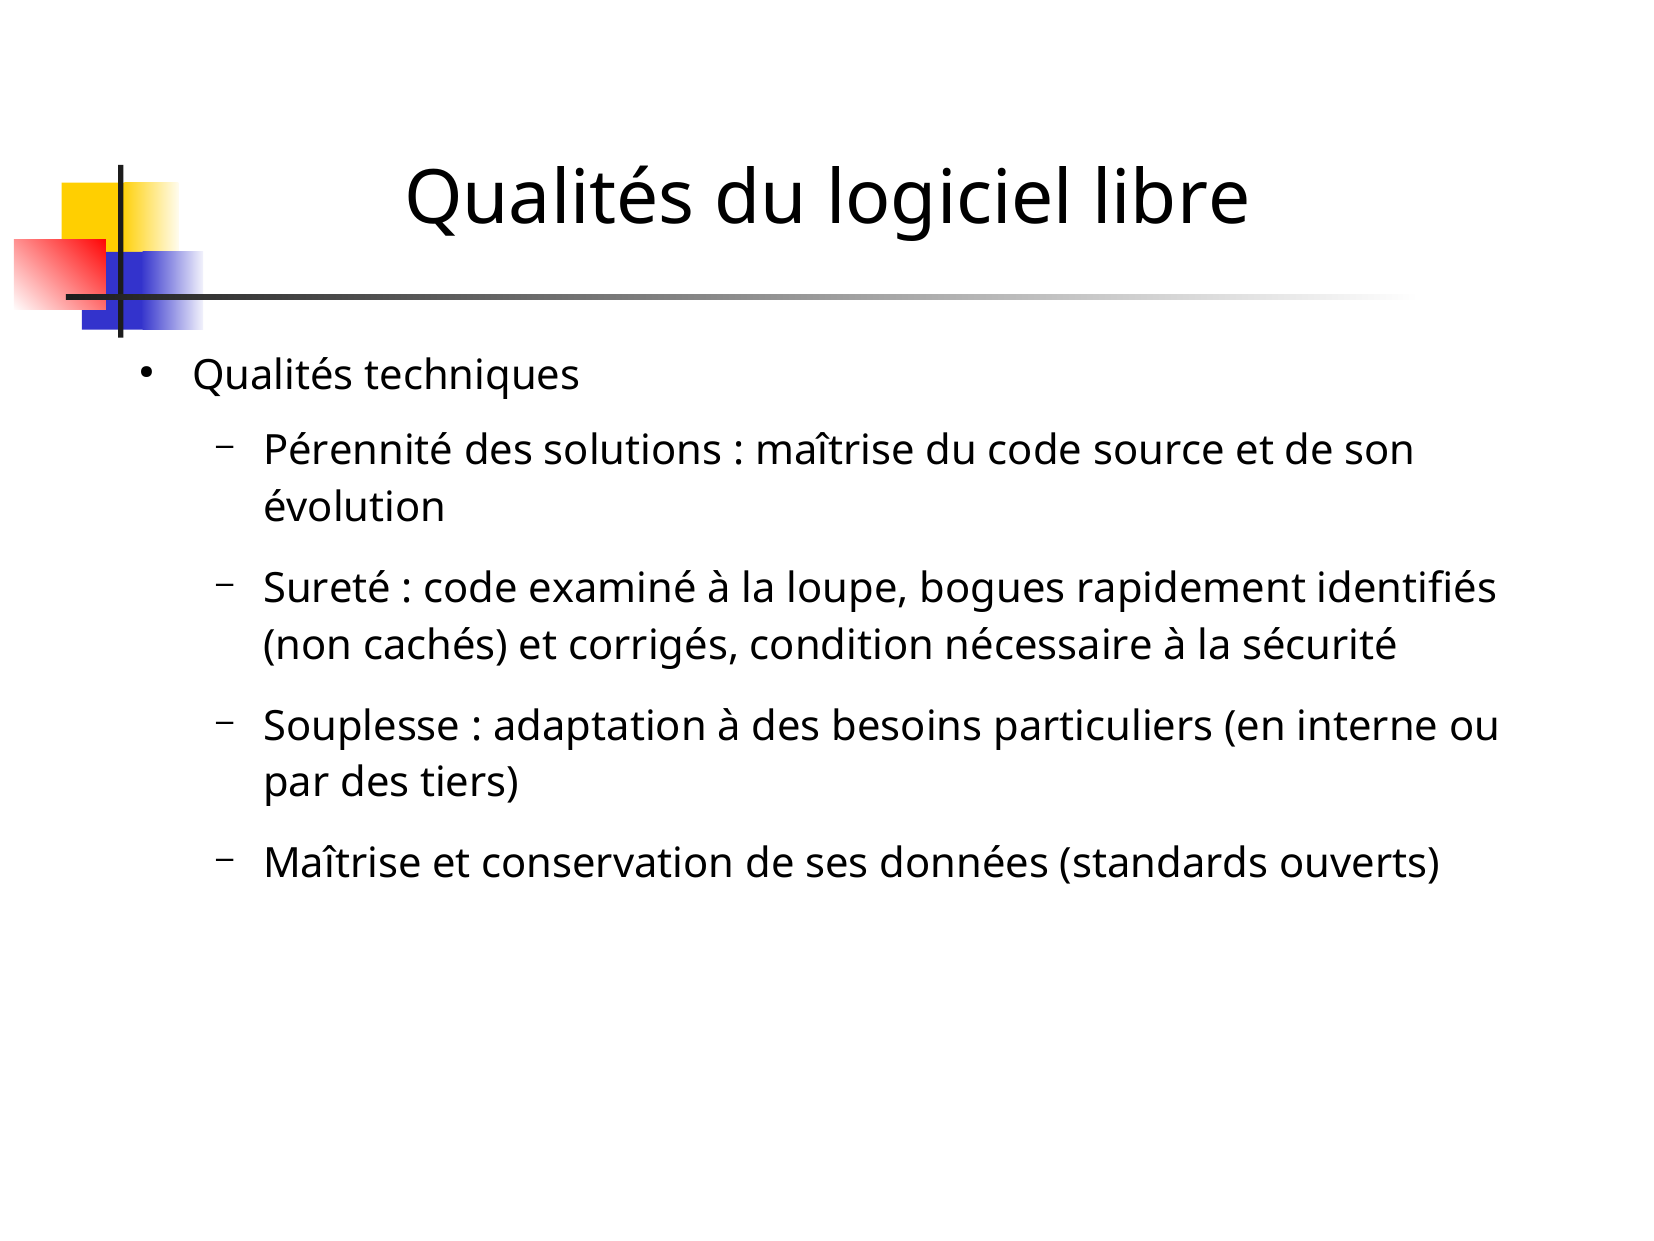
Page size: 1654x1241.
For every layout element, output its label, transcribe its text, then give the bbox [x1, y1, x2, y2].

list Qualités techniques Pérennité des solutions : maîtrise du code source et de son évolution Sureté : code examiné à la loupe, bogues rapidement identifiés (non cachés) et corrigés, condition nécessaire à la sécurité Souplesse : adaptation à des besoins particuliers (en interne ou par des tiers) Maîtrise et conservation de ses données (standards ouverts) [121, 344, 1534, 1127]
title Qualités du logiciel libre [121, 91, 1534, 299]
